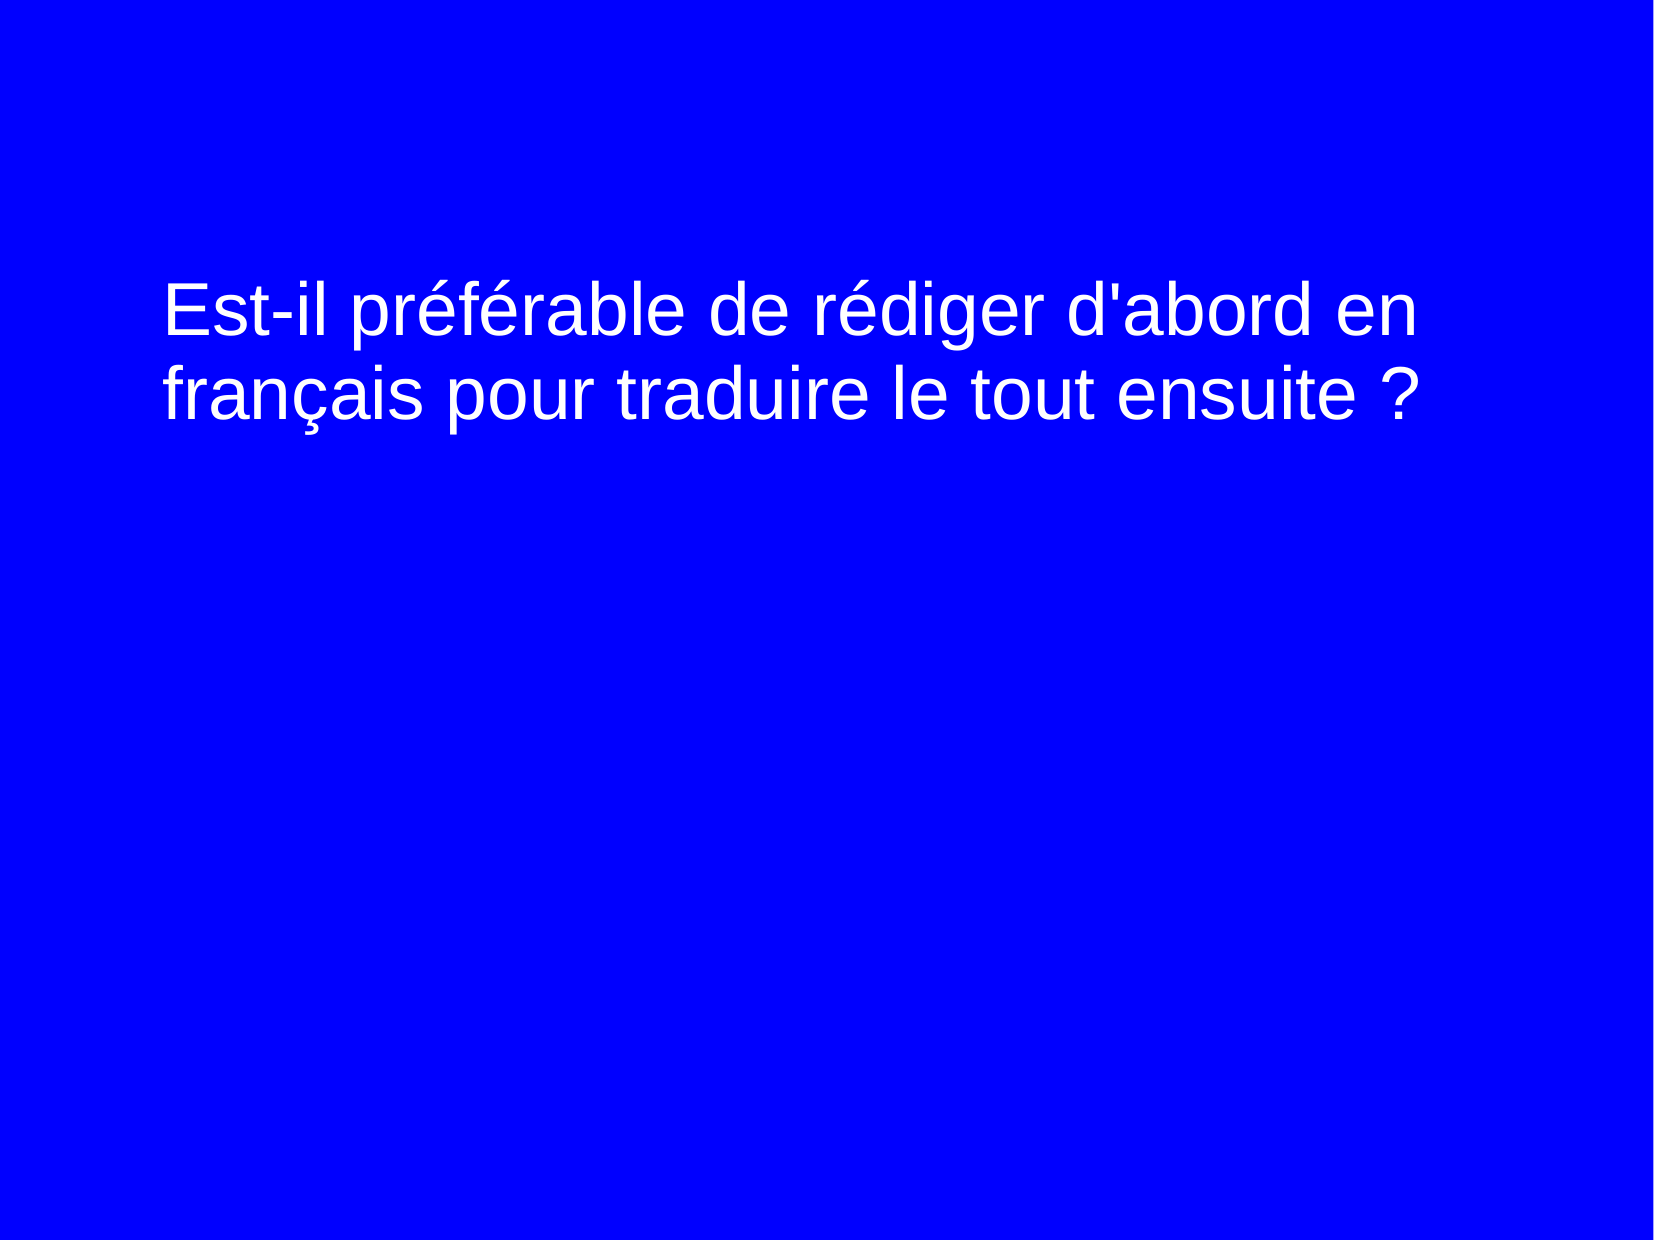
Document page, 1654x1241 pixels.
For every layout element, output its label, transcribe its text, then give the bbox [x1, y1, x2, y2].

text_box Est-il préférable de rédiger d'abord en français pour traduire le tout ensuite ? [147, 260, 1487, 443]
